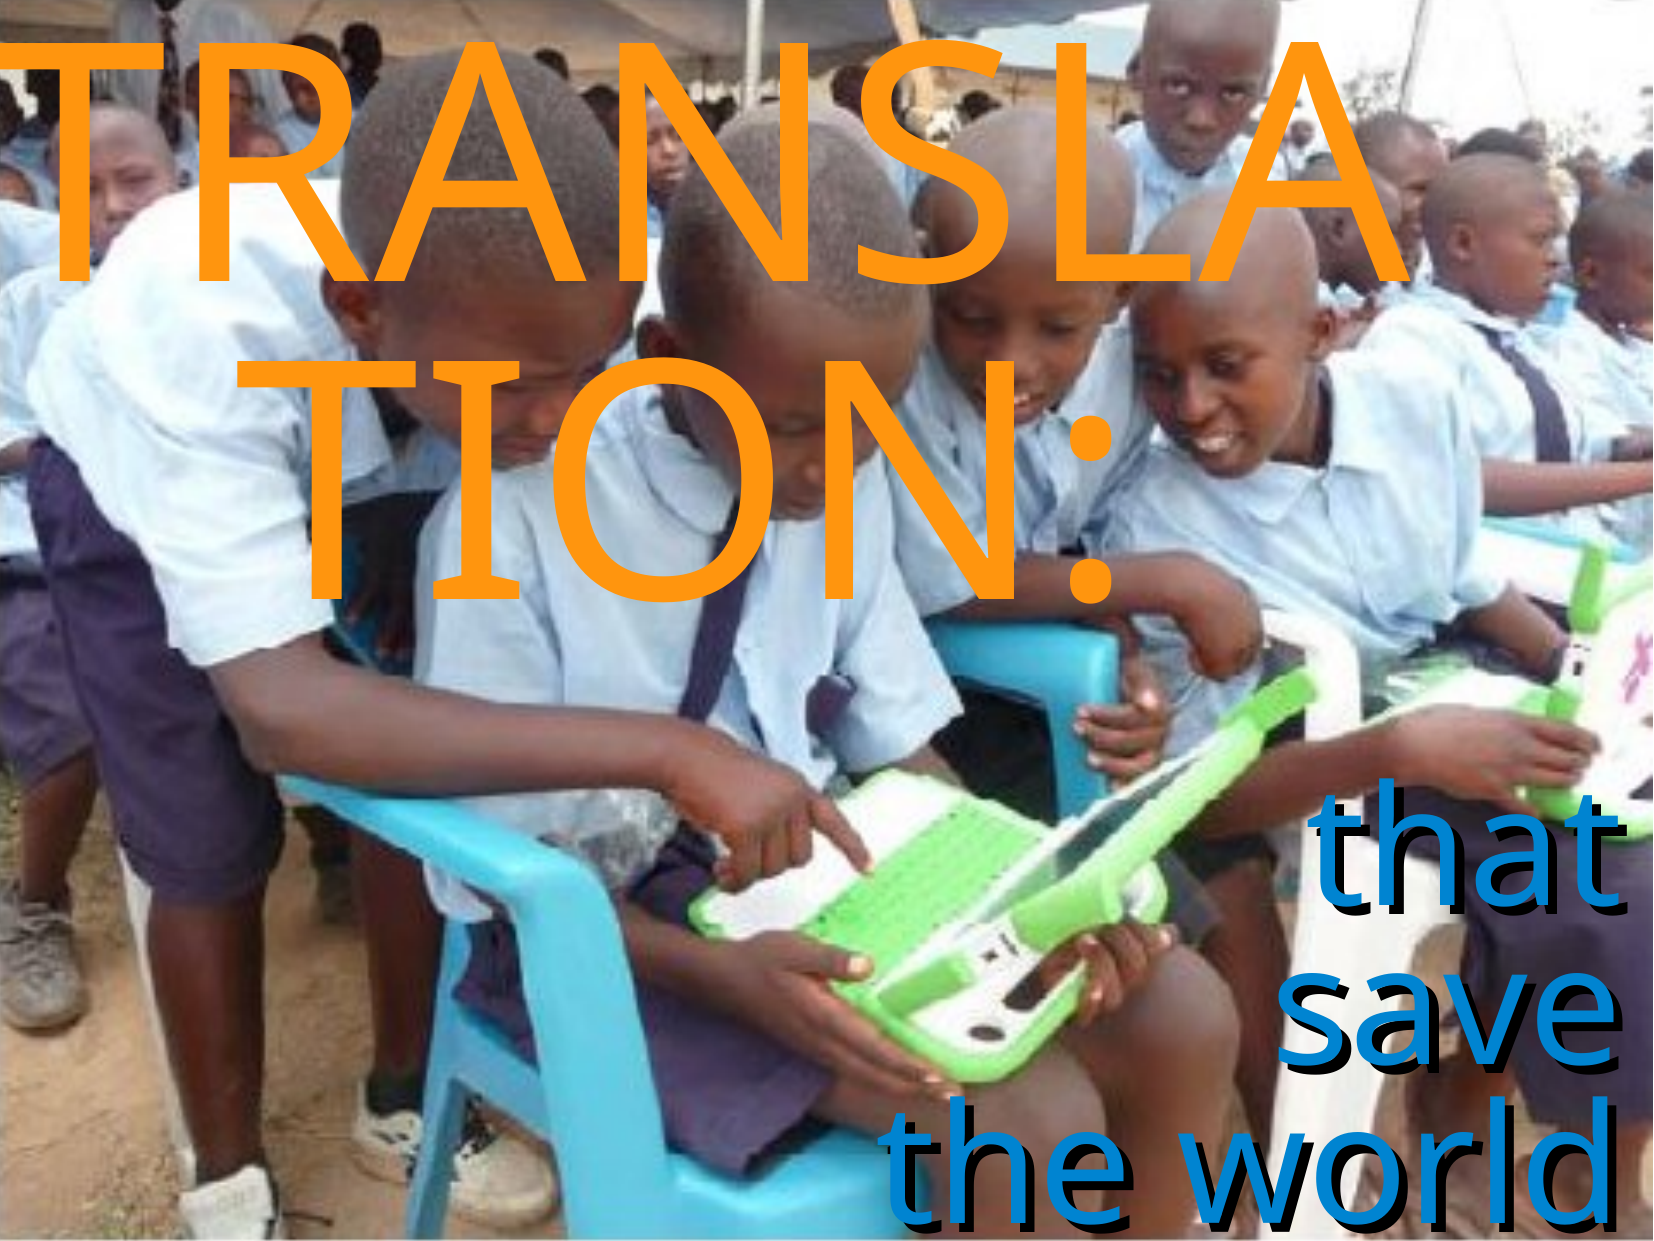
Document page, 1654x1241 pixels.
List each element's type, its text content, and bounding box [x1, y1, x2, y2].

list TRANSLATION: [0, 0, 1477, 423]
text_box that save the world [0, 778, 1623, 1241]
picture [585, 423, 741, 576]
picture [900, 423, 988, 558]
picture [0, 0, 1653, 1241]
